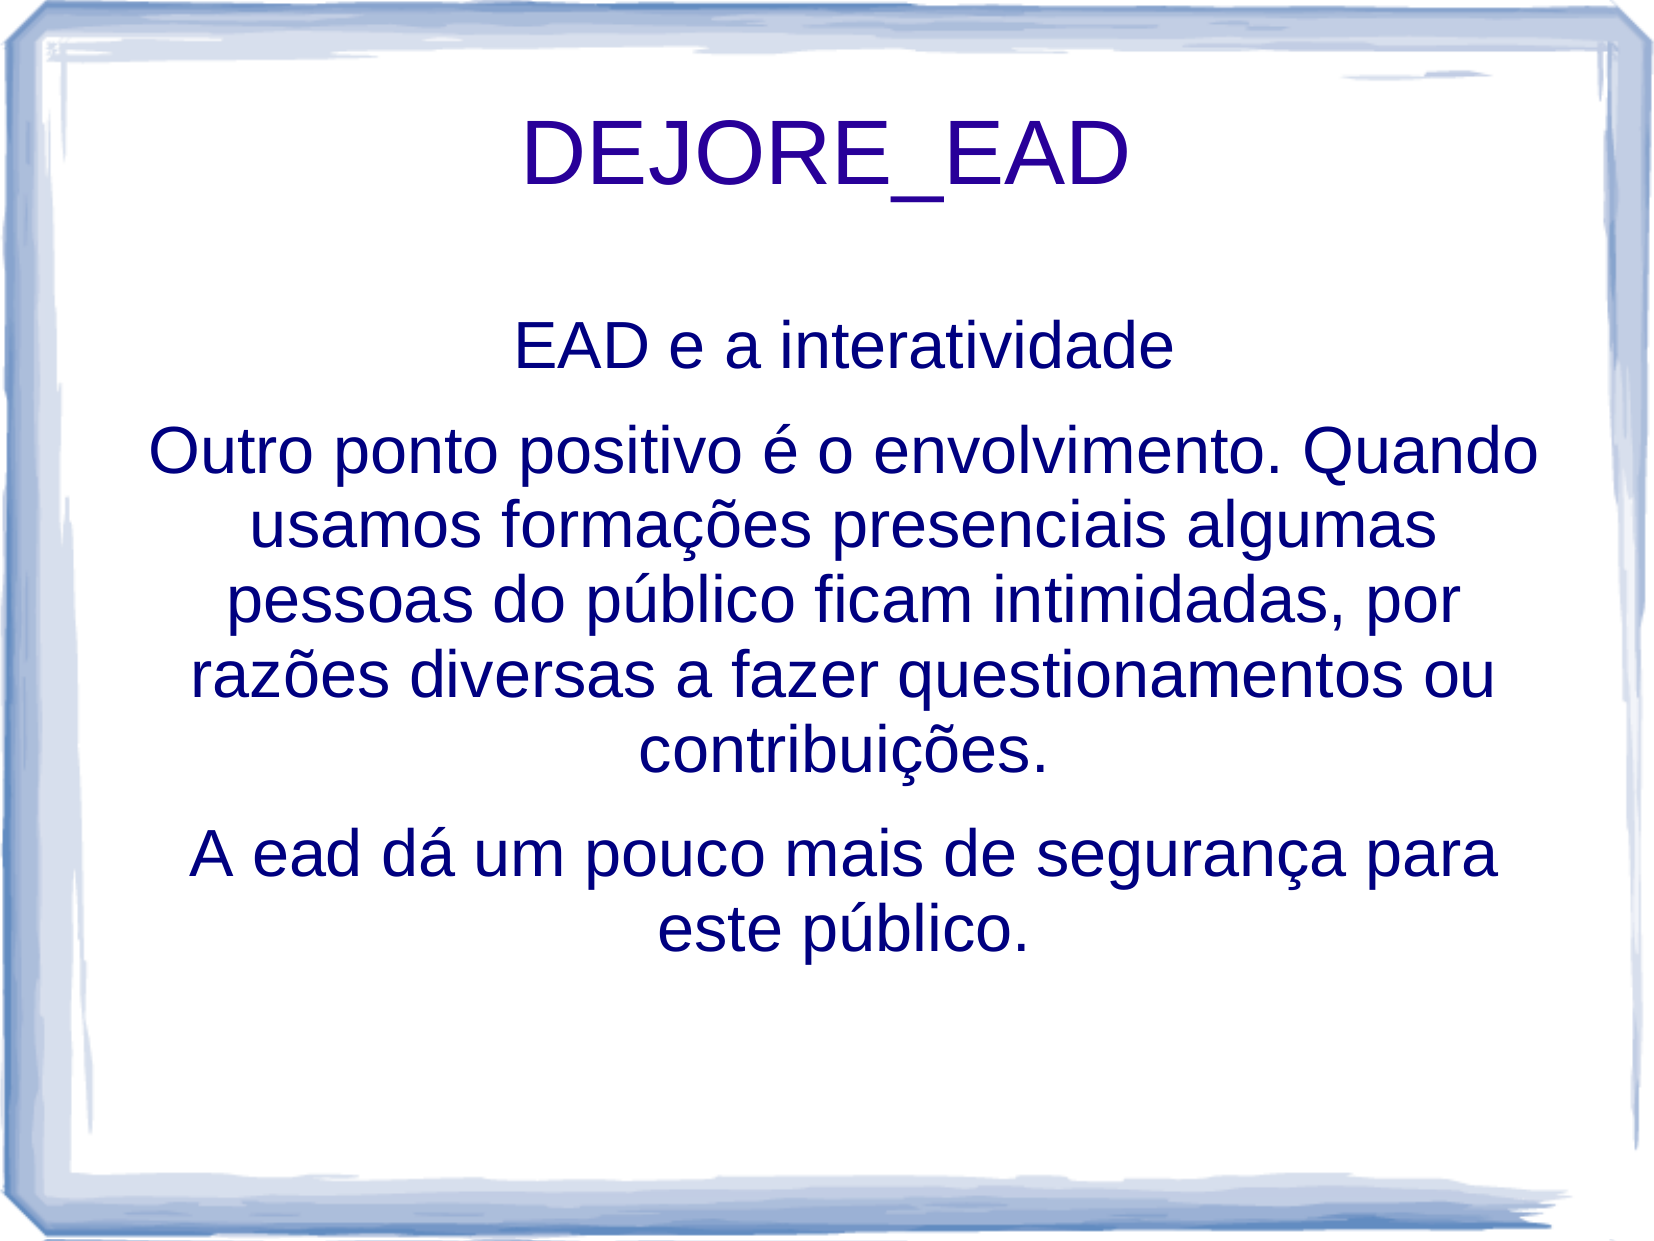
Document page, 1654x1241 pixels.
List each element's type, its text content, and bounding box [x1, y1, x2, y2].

list EAD e a interatividade Outro ponto positivo é o envolvimento. Quando usamos formações presenciais algumas pessoas do público ficam intimidadas, por razões diversas a fazer questionamentos ou contribuições. A ead dá um pouco mais de segurança para este público. [118, 308, 1571, 966]
picture [0, 0, 1654, 1241]
title DEJORE_EAD [82, 49, 1571, 257]
